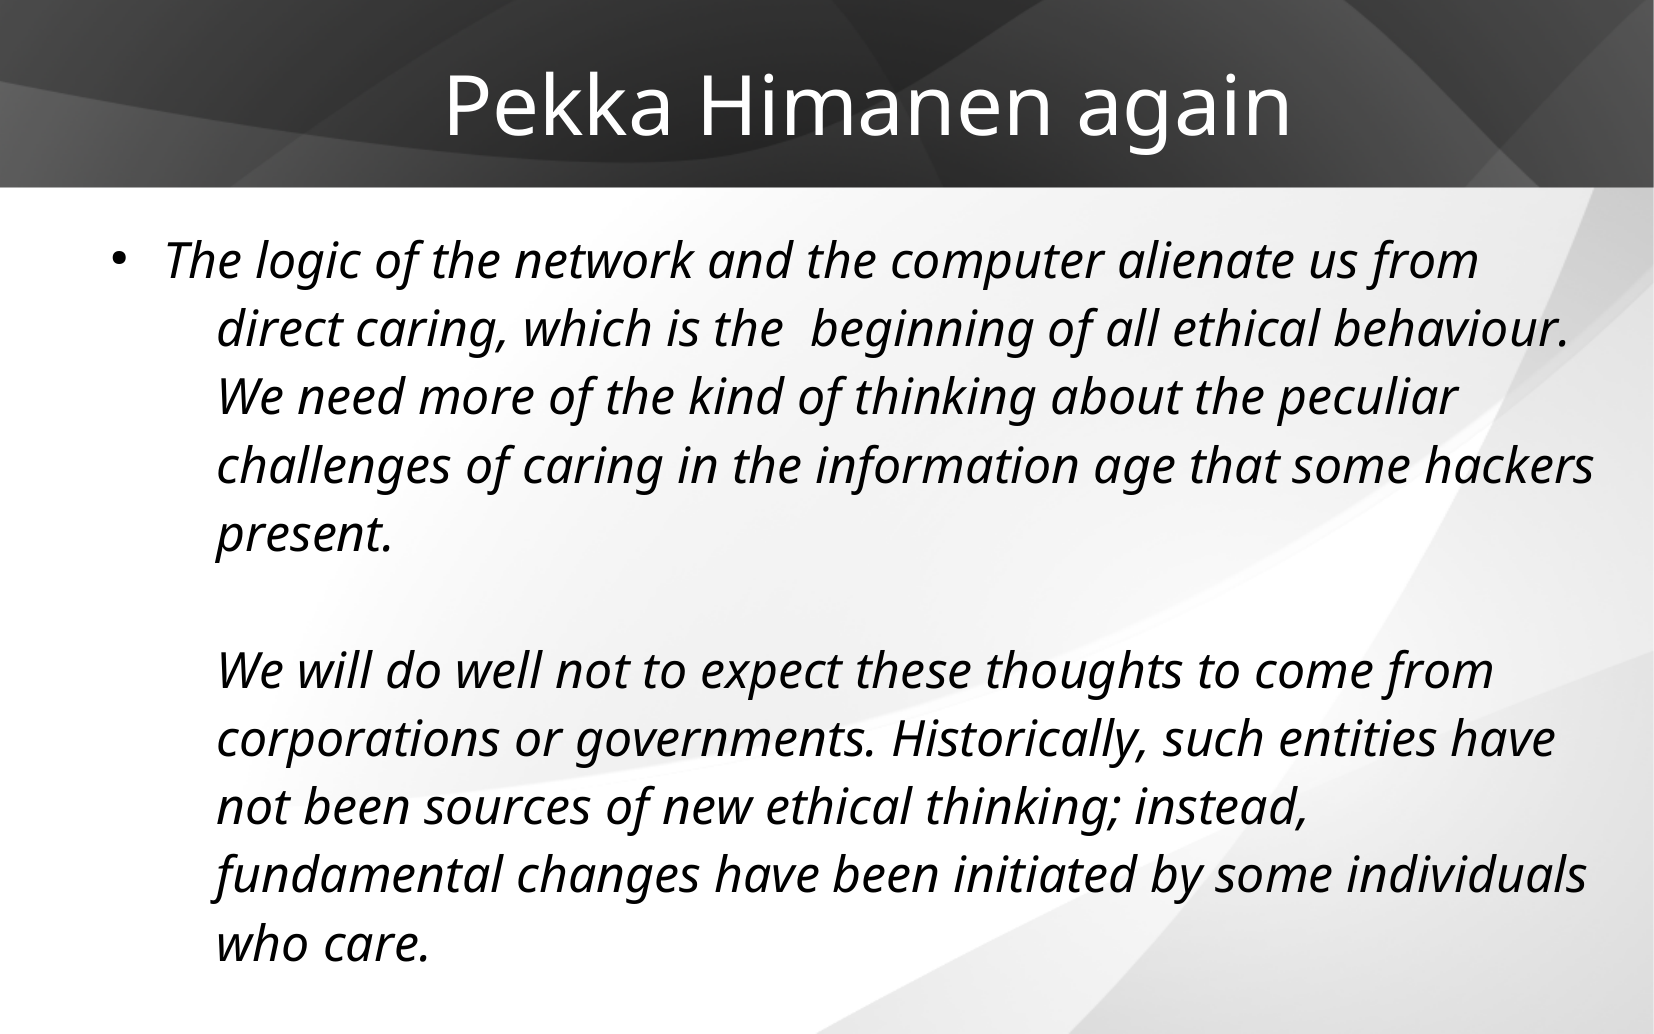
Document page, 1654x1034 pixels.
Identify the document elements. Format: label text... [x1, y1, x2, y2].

picture [0, 0, 1654, 1034]
list The logic of the network and the computer alienate us from direct caring, which is the beginning of all ethical behaviour. We need more of the kind of thinking about the peculiar challenges of caring in the information age that some hackers present. We will do well not to expect these thoughts to come from corporations or governments. Historically, such entities have not been sources of new ethical thinking; instead, fundamental changes have been initiated by some individuals who care. [75, 225, 1613, 1013]
title Pekka Himanen again [124, 0, 1613, 208]
